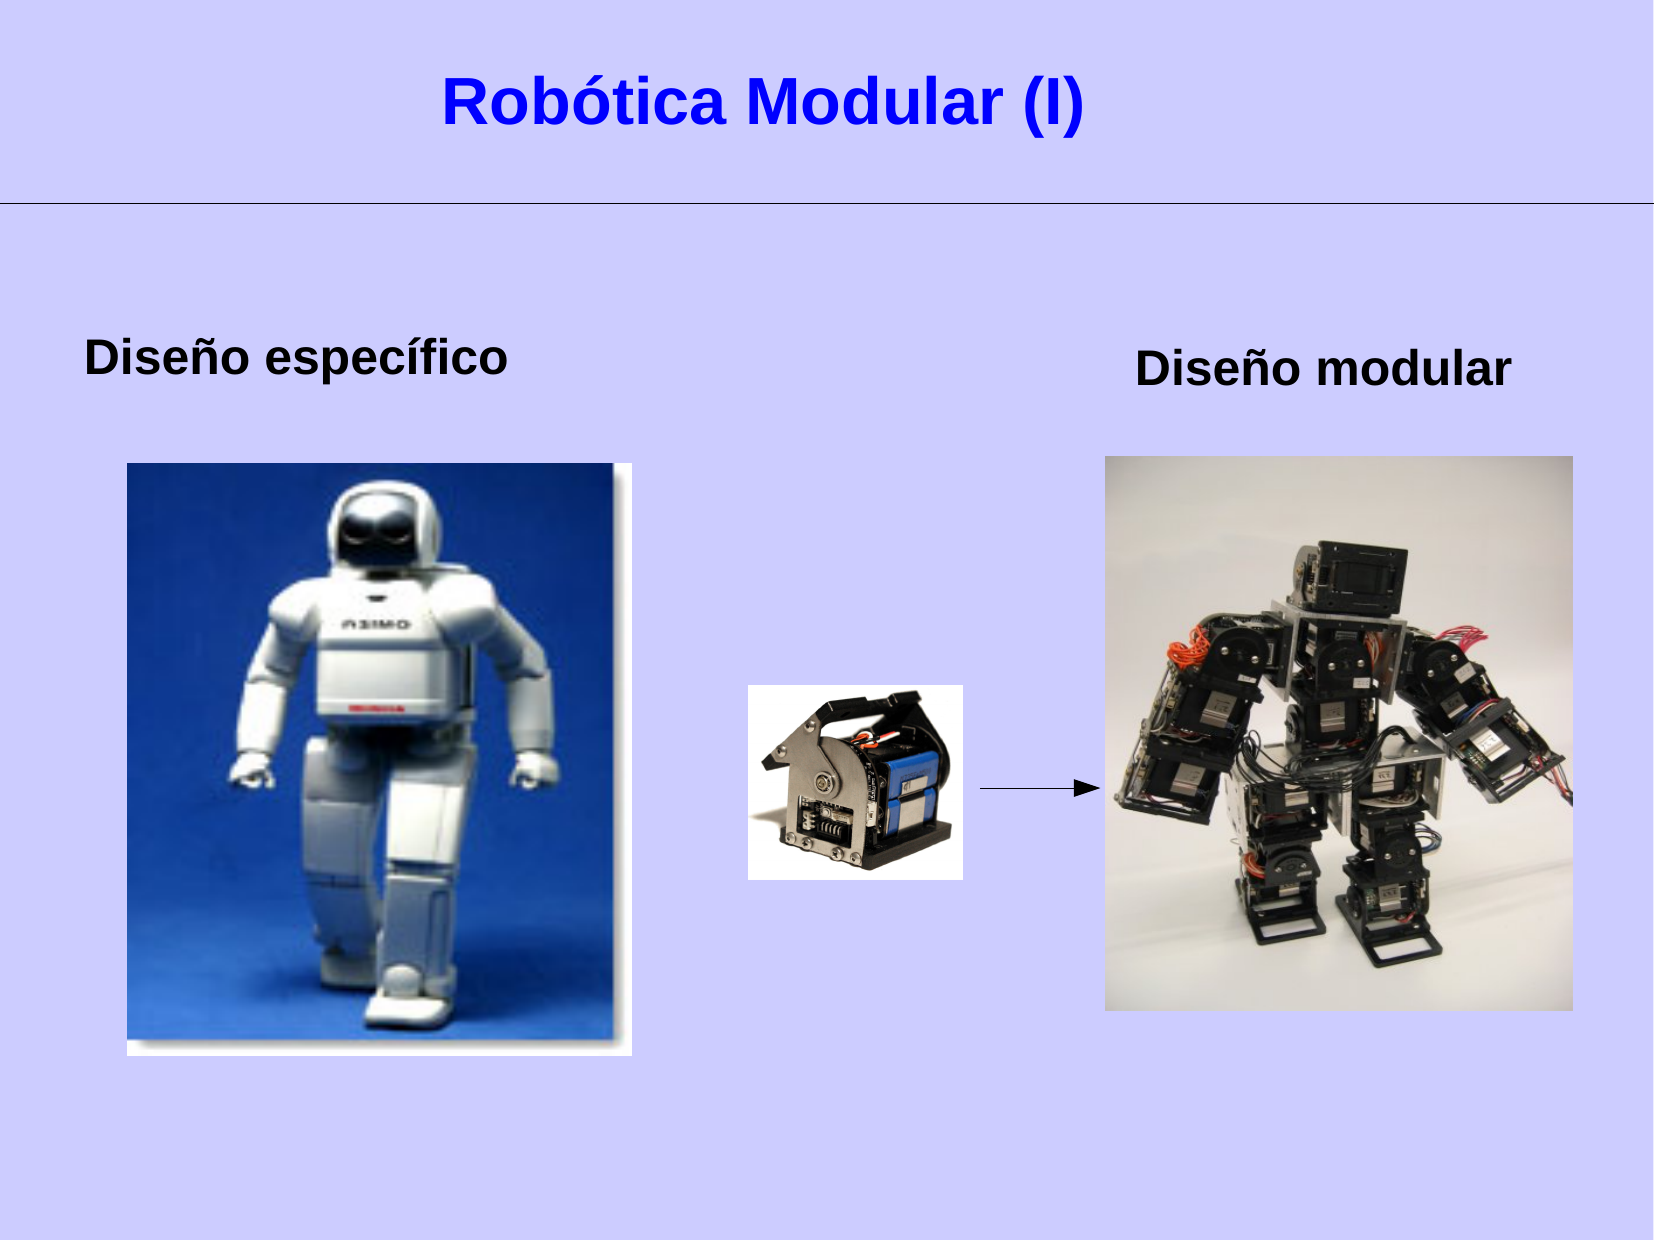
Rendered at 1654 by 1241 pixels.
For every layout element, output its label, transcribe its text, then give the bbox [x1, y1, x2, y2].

picture [1105, 456, 1573, 1011]
picture [127, 463, 632, 1056]
title Robótica Modular (I) [126, 0, 1402, 191]
picture [748, 685, 963, 880]
text_box Diseño modular [1121, 340, 1603, 397]
text_box Diseño específico [69, 329, 547, 405]
